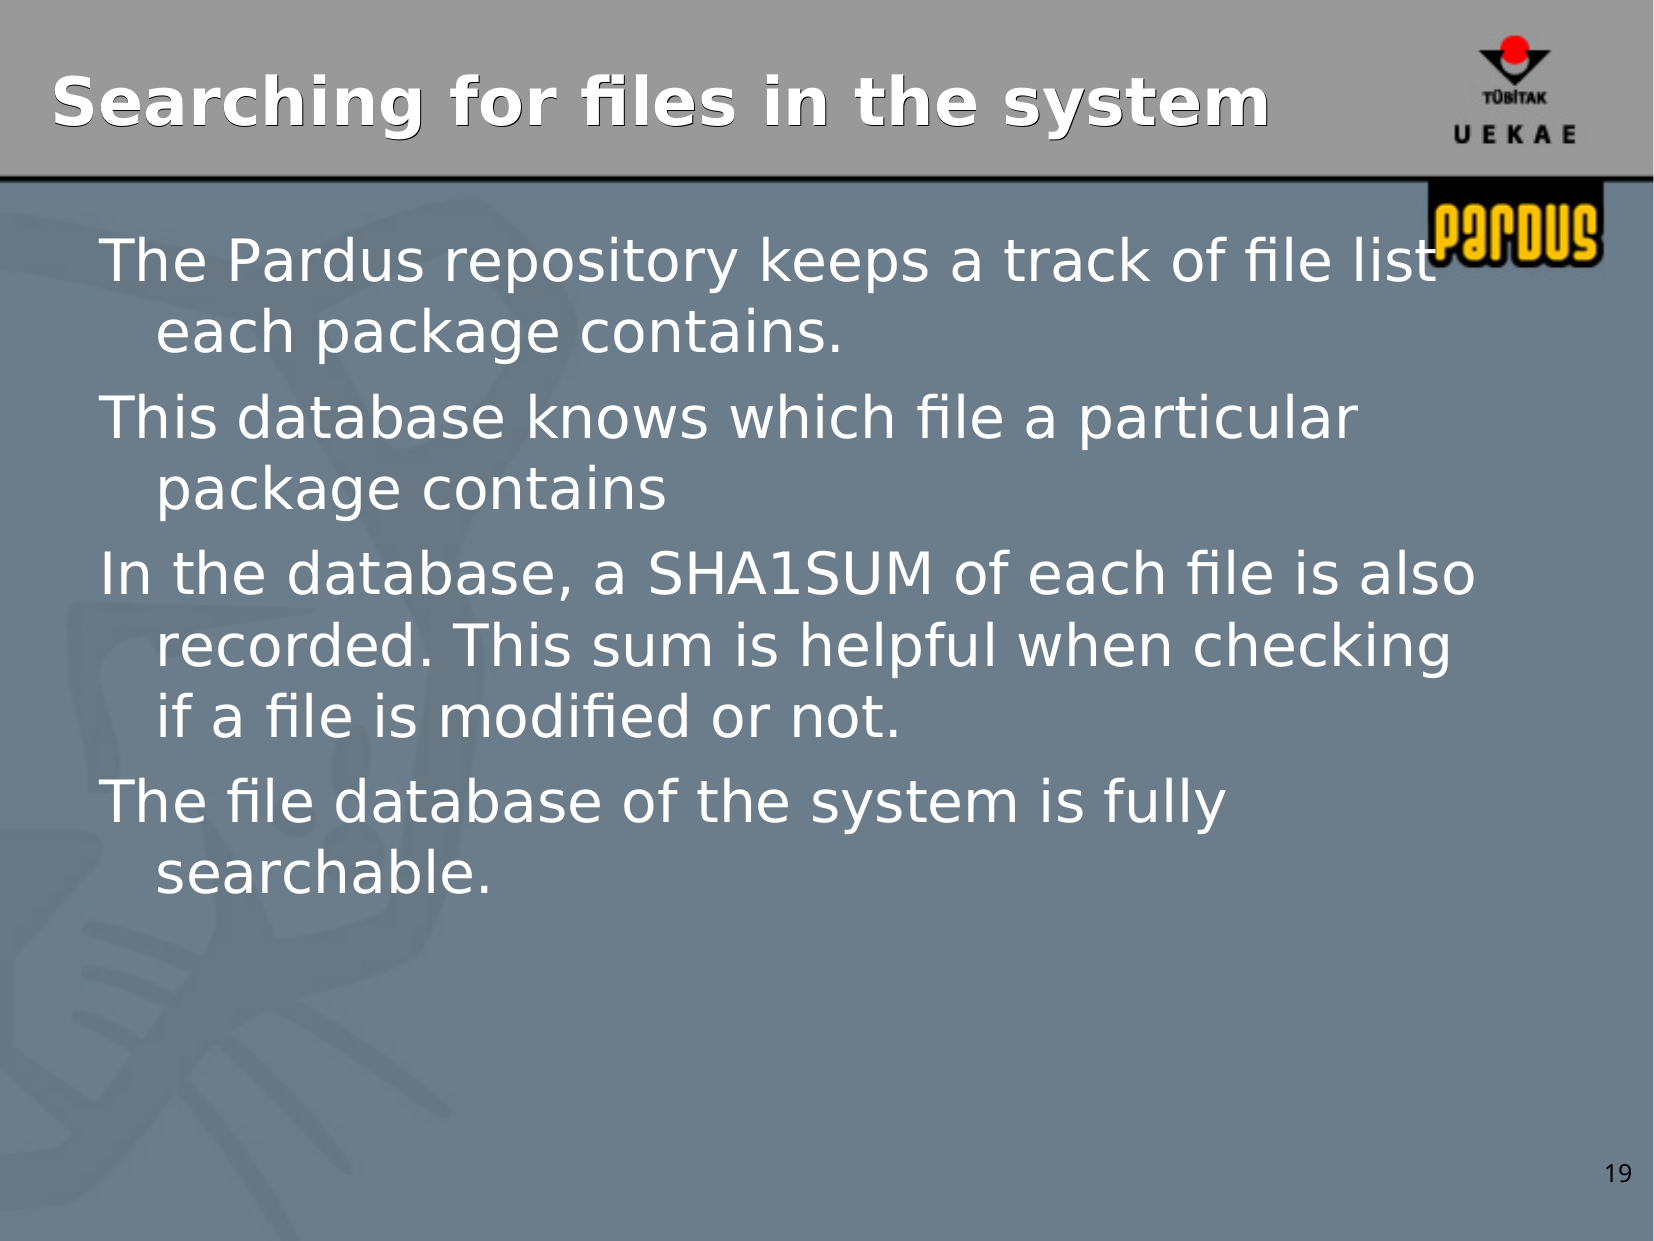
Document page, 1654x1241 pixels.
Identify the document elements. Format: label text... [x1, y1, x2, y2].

title Searching for files in the system [35, 43, 1449, 158]
list The Pardus repository keeps a track of file list each package contains. This database knows which file a particular package contains In the database, a SHA1SUM of each file is also recorded. This sum is helpful when checking if a file is modified or not. The file database of the system is fully searchable. [84, 216, 1497, 912]
picture [0, 0, 1654, 1241]
